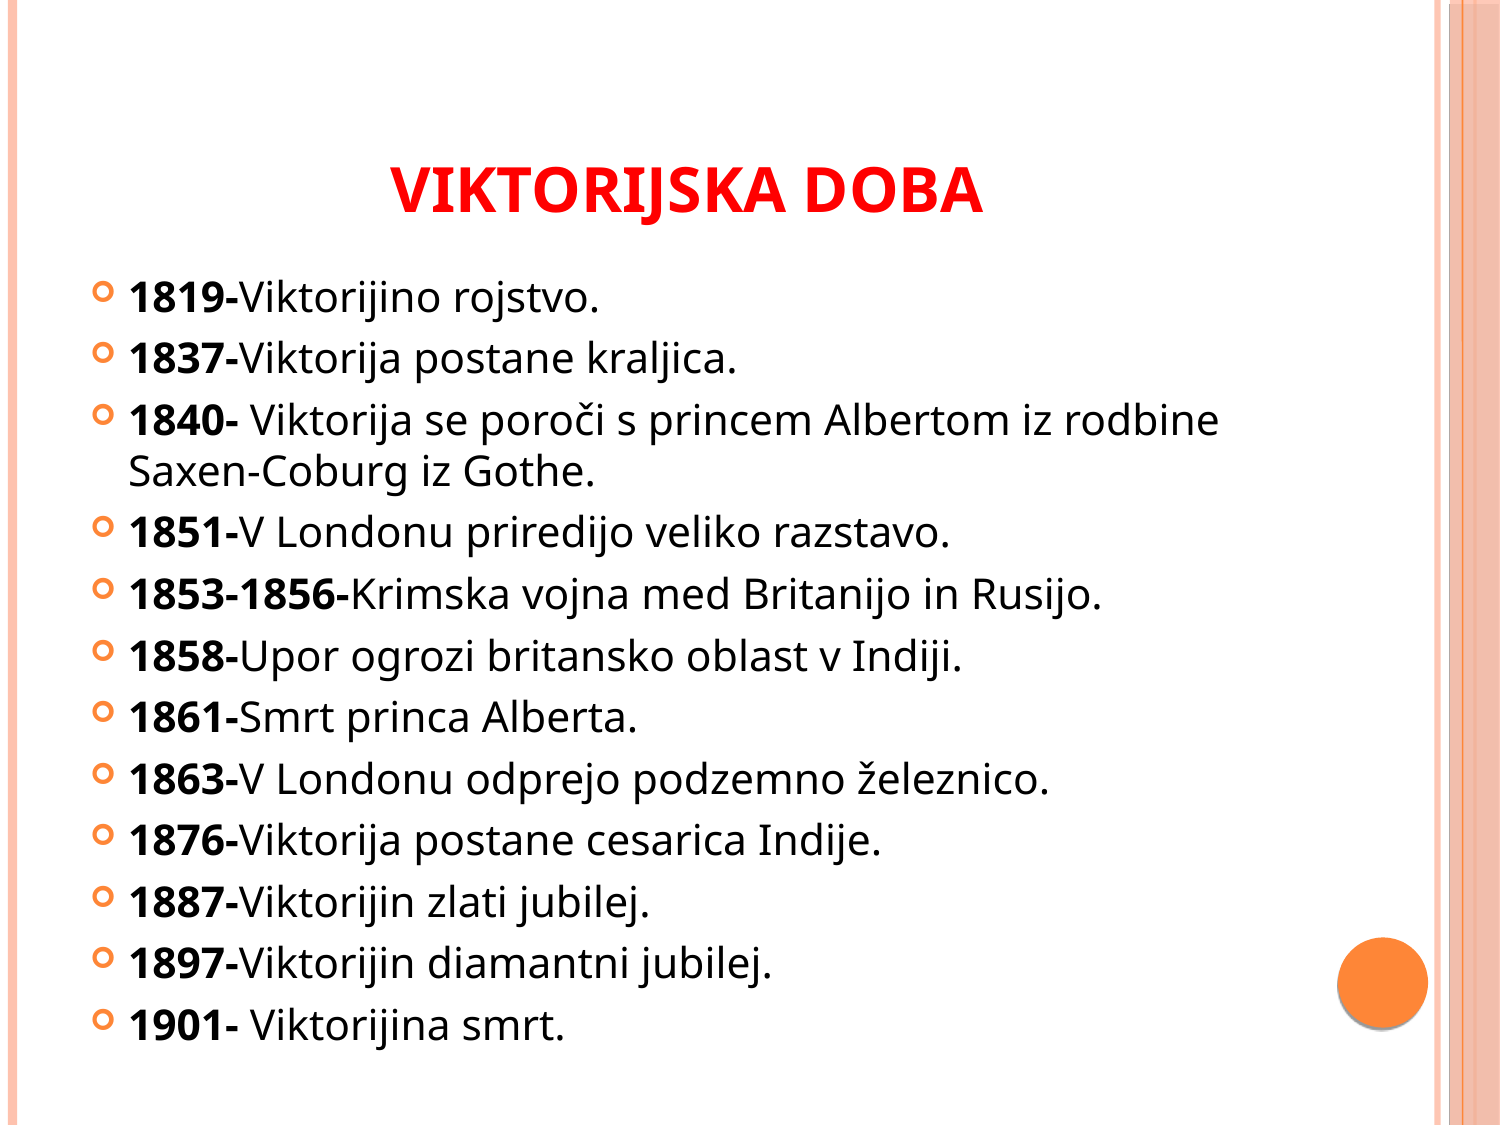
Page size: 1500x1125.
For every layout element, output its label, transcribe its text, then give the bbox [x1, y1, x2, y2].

list 1819-Viktorijino rojstvo. 1837-Viktorija postane kraljica. 1840- Viktorija se poroči s princem Albertom iz rodbine Saxen-Coburg iz Gothe. 1851-V Londonu priredijo veliko razstavo. 1853-1856-Krimska vojna med Britanijo in Rusijo. 1858-Upor ogrozi britansko oblast v Indiji. 1861-Smrt princa Alberta. 1863-V Londonu odprejo podzemno železnico. 1876-Viktorija postane cesarica Indije. 1887-Viktorijin zlati jubilej. 1897-Viktorijin diamantni jubilej. 1901- Viktorijina smrt. [75, 262, 1300, 1062]
title VIKTORIJSKA DOBA [75, 45, 1300, 233]
